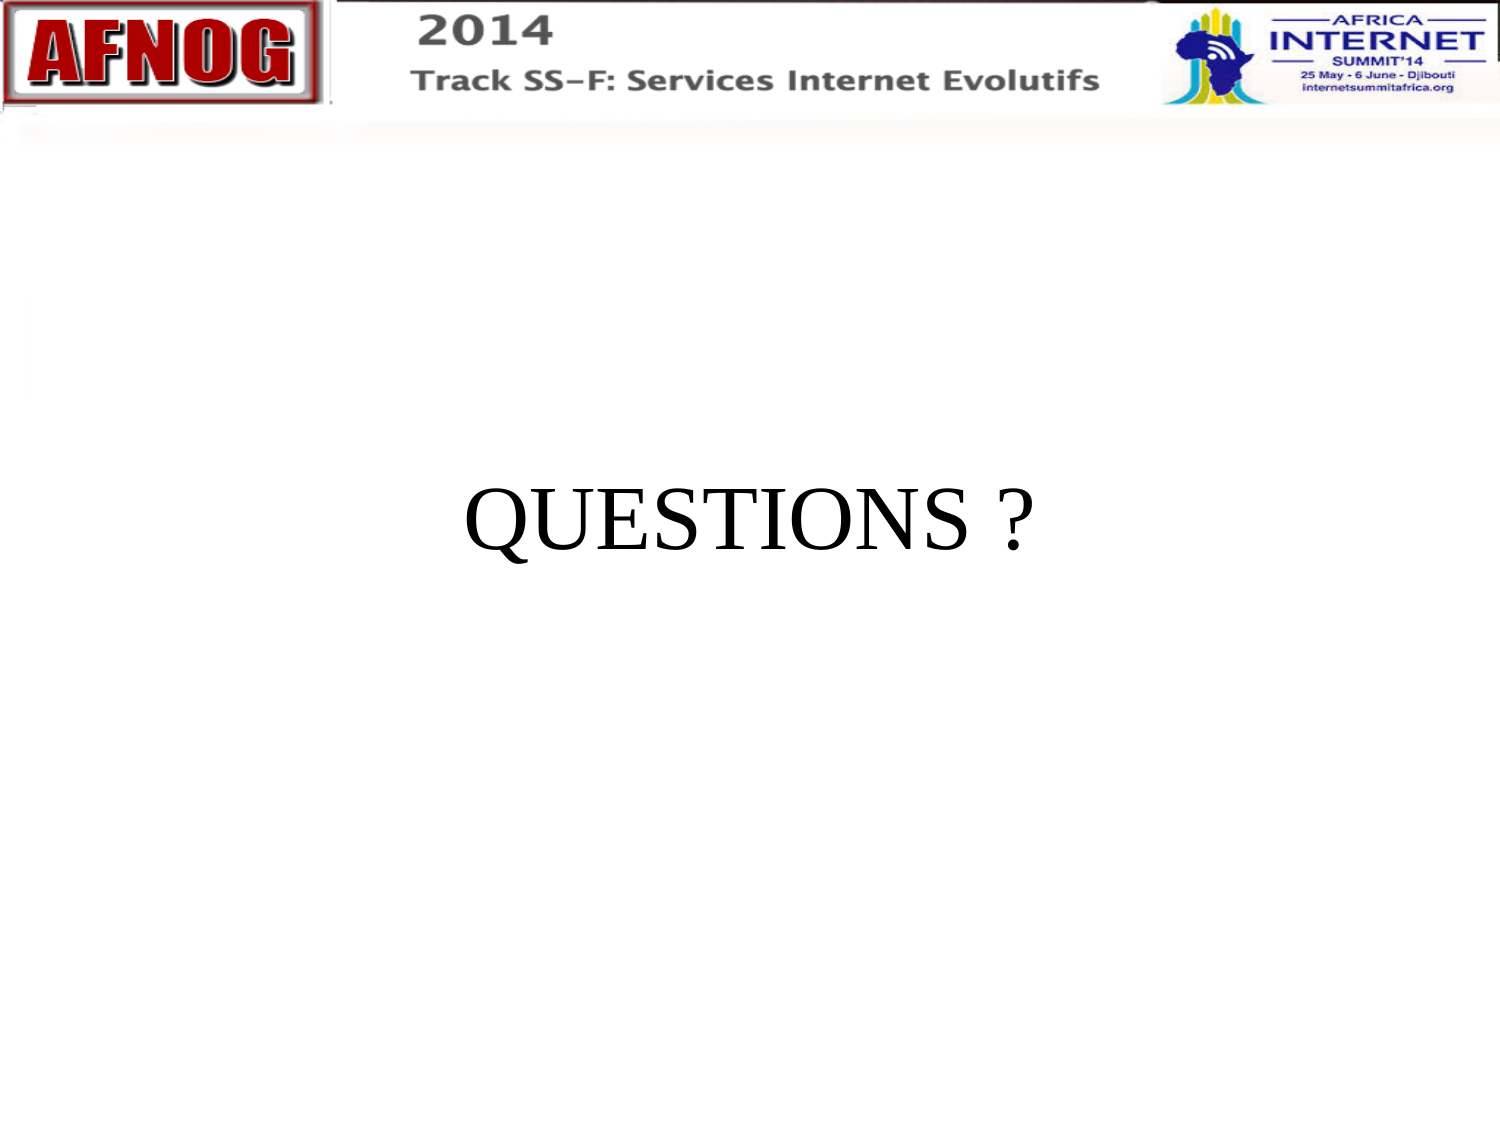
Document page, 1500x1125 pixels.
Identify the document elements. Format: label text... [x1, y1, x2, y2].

picture [0, 0, 1500, 1125]
title QUESTIONS ? [112, 418, 1388, 607]
